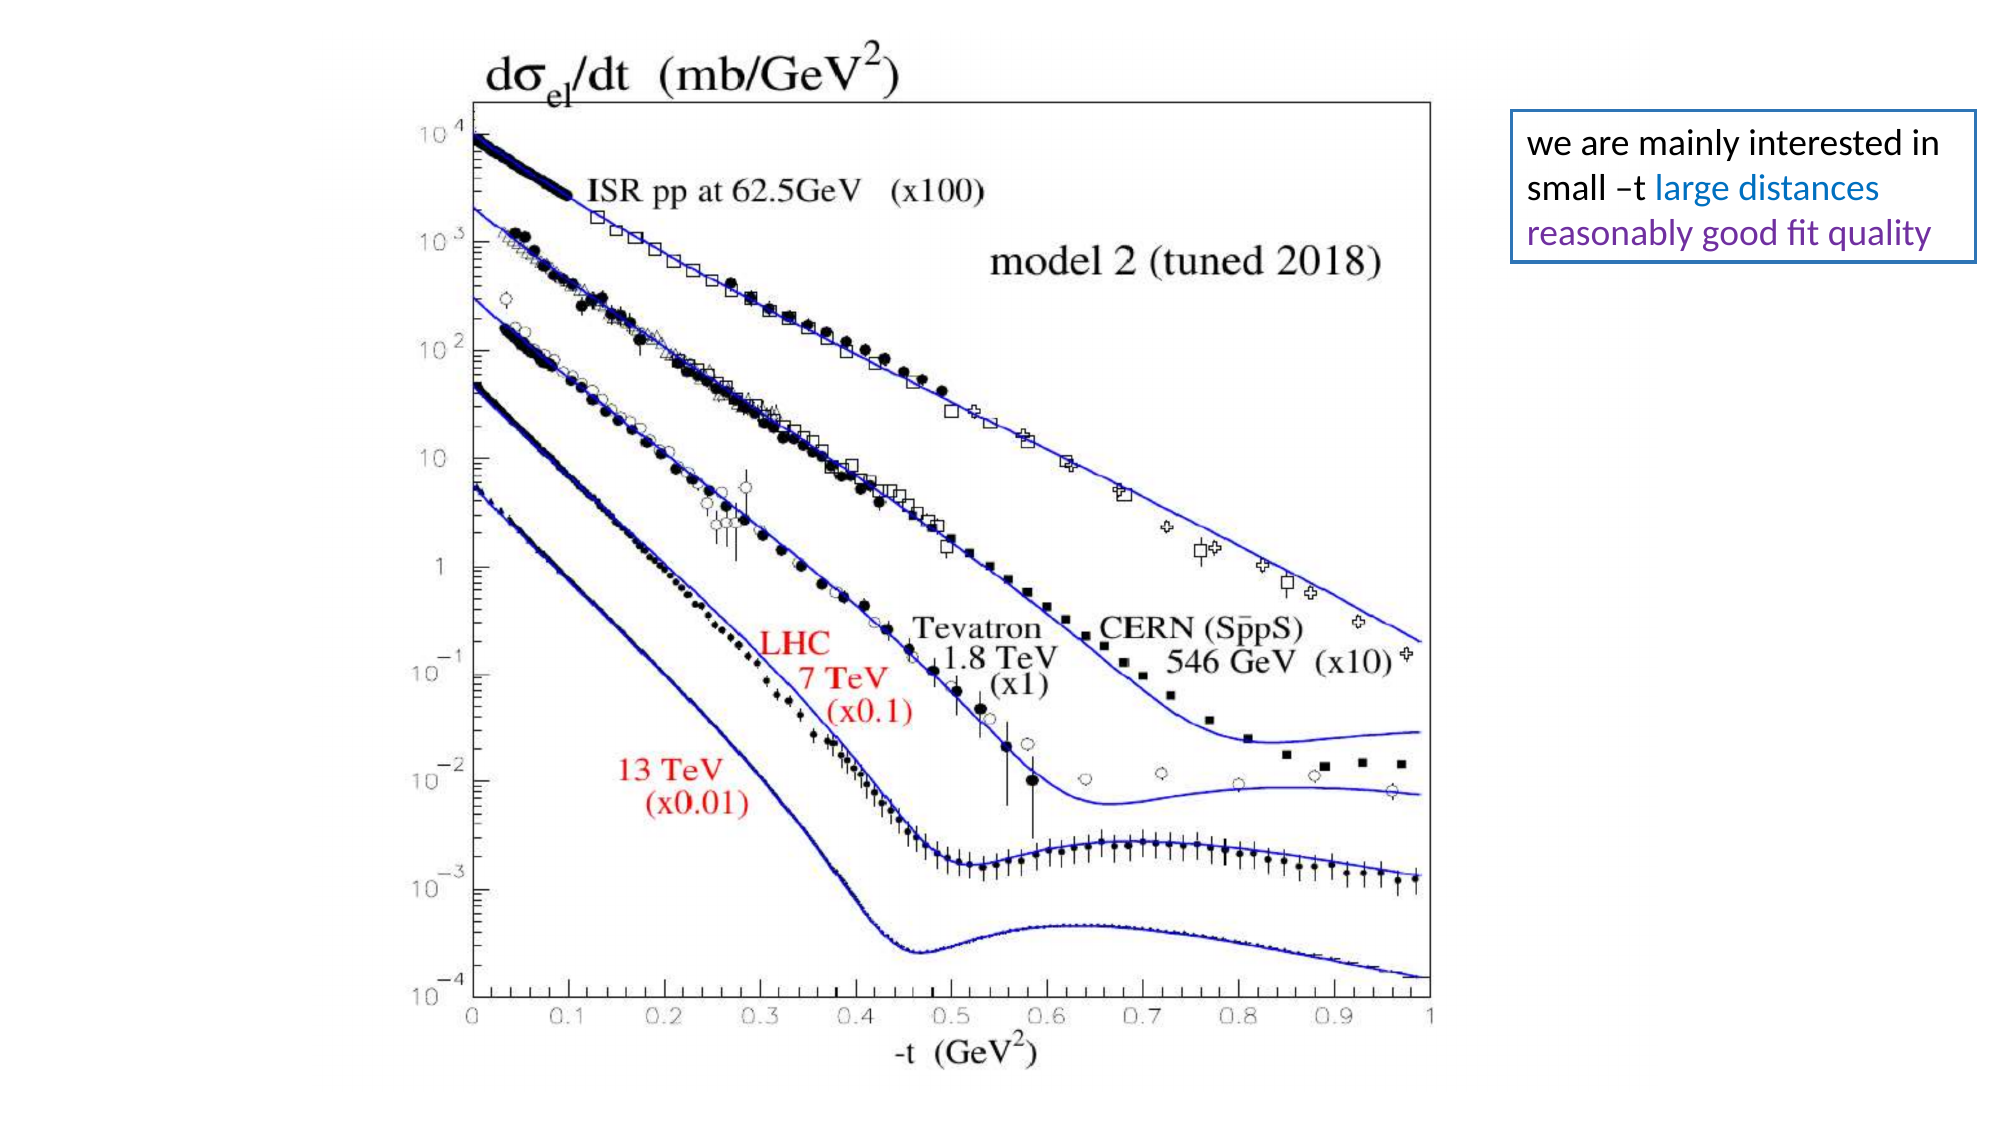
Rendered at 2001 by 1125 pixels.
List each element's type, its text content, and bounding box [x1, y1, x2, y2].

picture [305, 31, 1658, 1092]
text_box we are mainly interested in small –t large distances reasonably good fit quality [1511, 110, 1976, 263]
